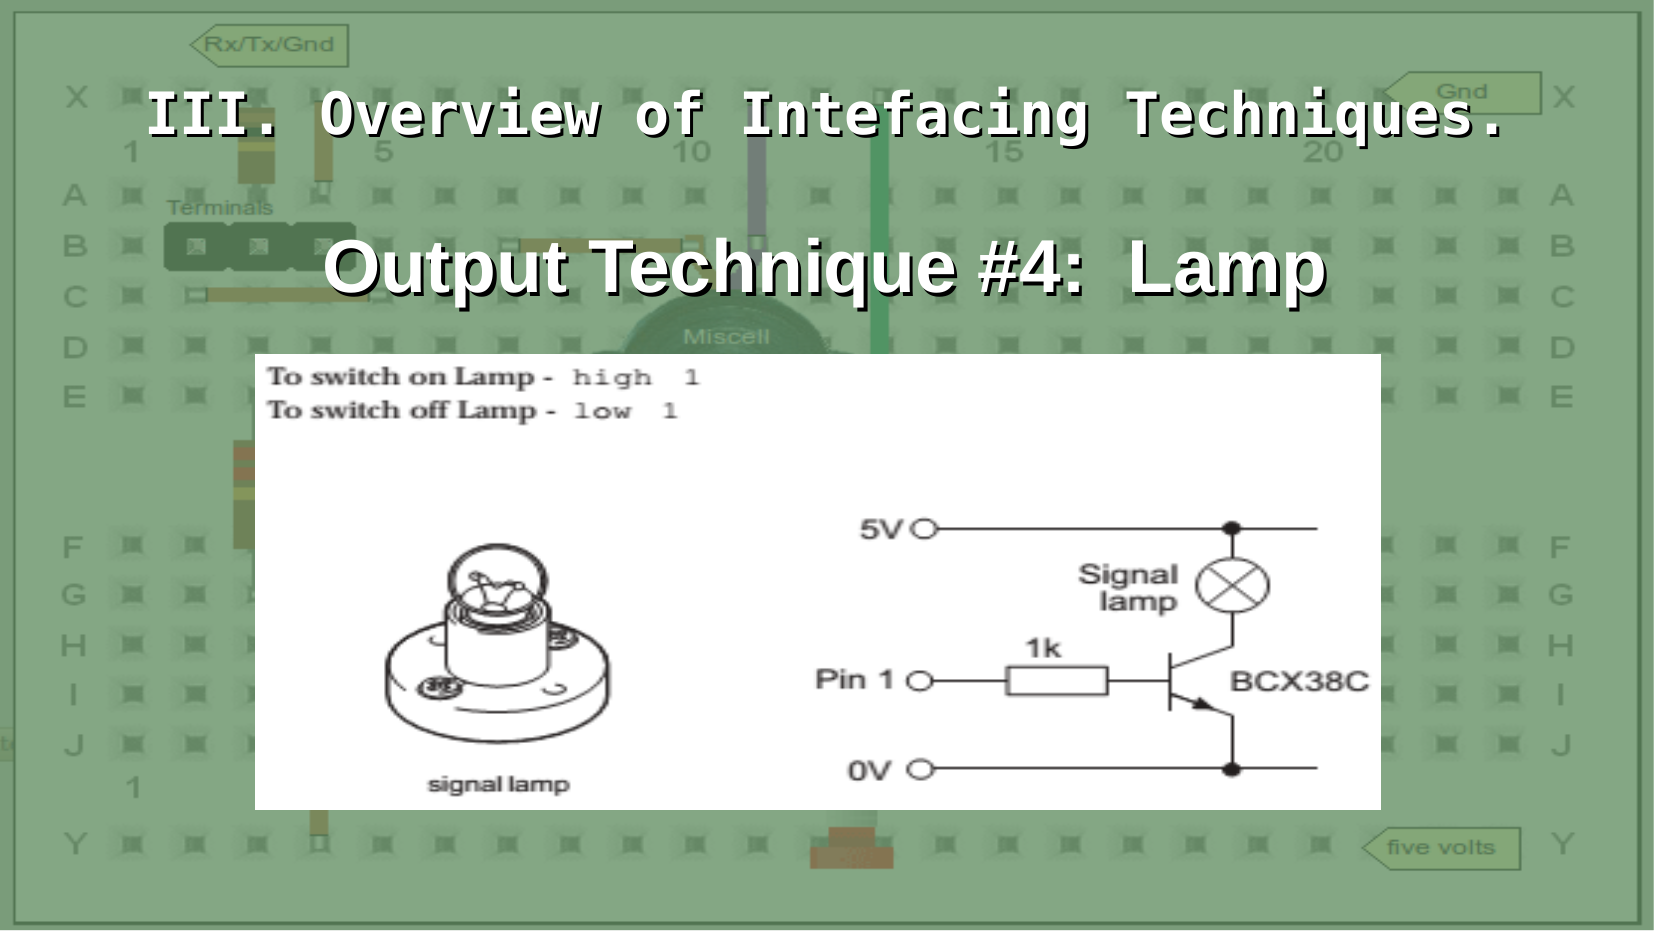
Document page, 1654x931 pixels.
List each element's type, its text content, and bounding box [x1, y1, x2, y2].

picture [0, 0, 1654, 931]
subtitle Output Technique #4: Lamp [71, 225, 1561, 886]
title III. Overview of Intefacing Techniques. [82, 28, 1571, 202]
